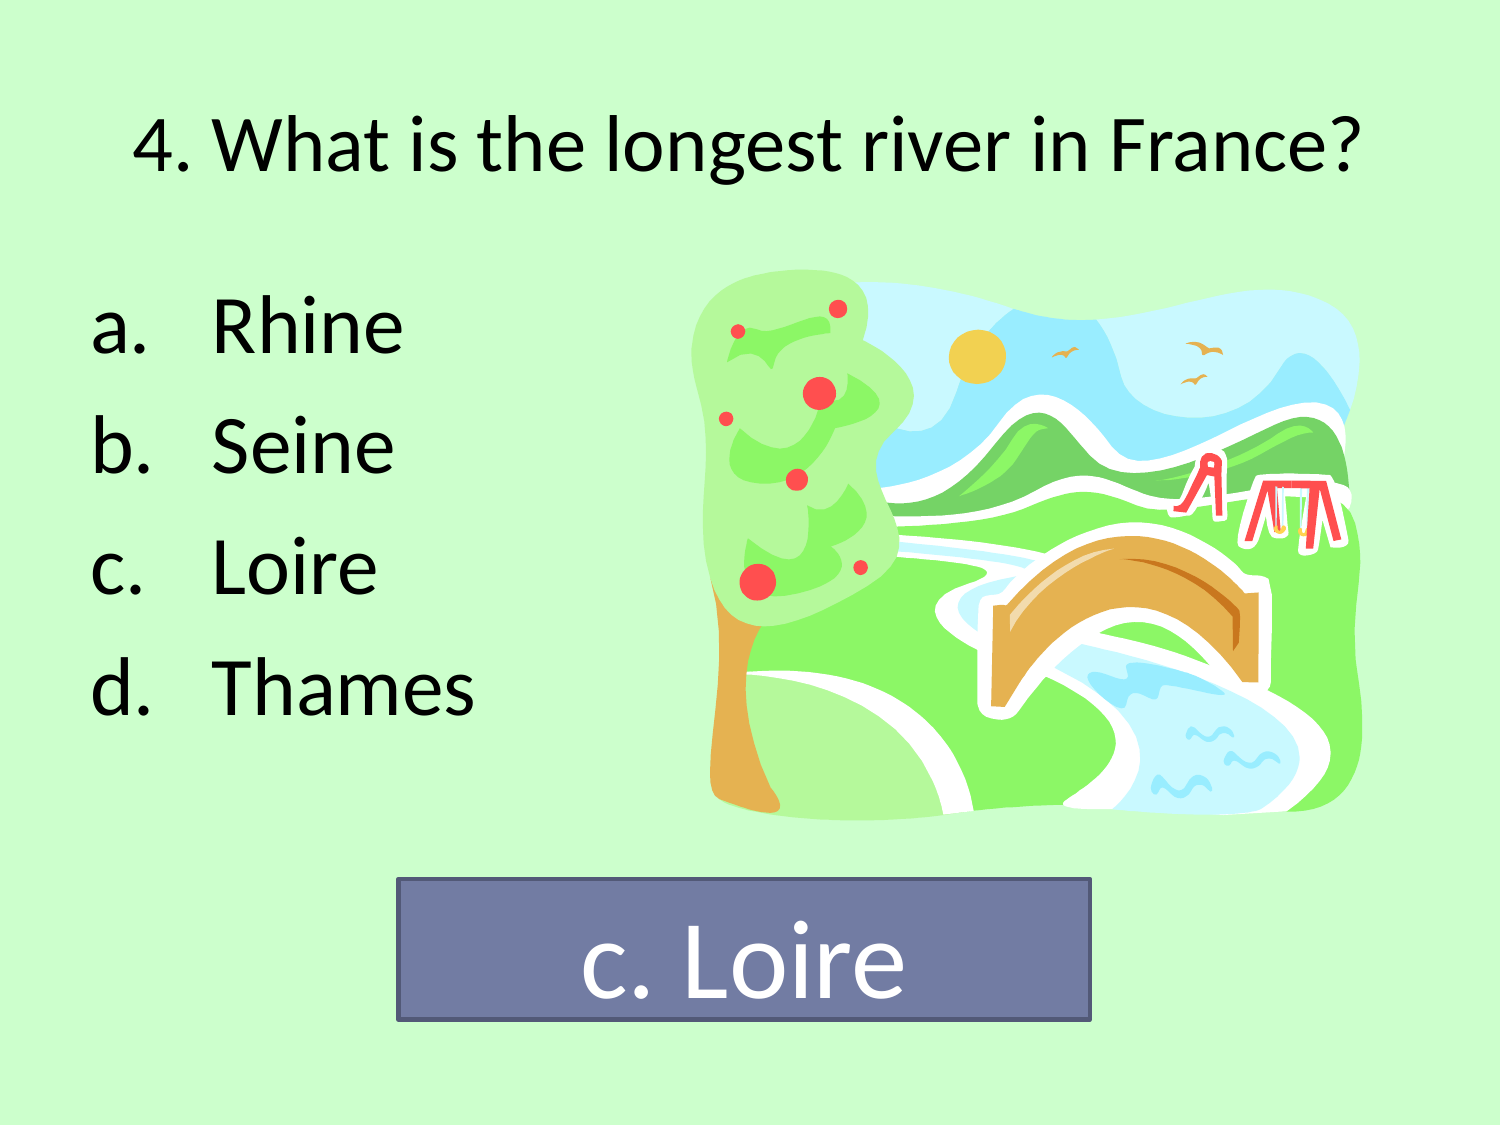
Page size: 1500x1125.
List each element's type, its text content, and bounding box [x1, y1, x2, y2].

title 4. What is the longest river in France? [75, 45, 1426, 233]
picture [691, 269, 1363, 821]
list Rhine Seine Loire Thames [75, 262, 1426, 1005]
text_box c. Loire [398, 879, 1090, 1020]
